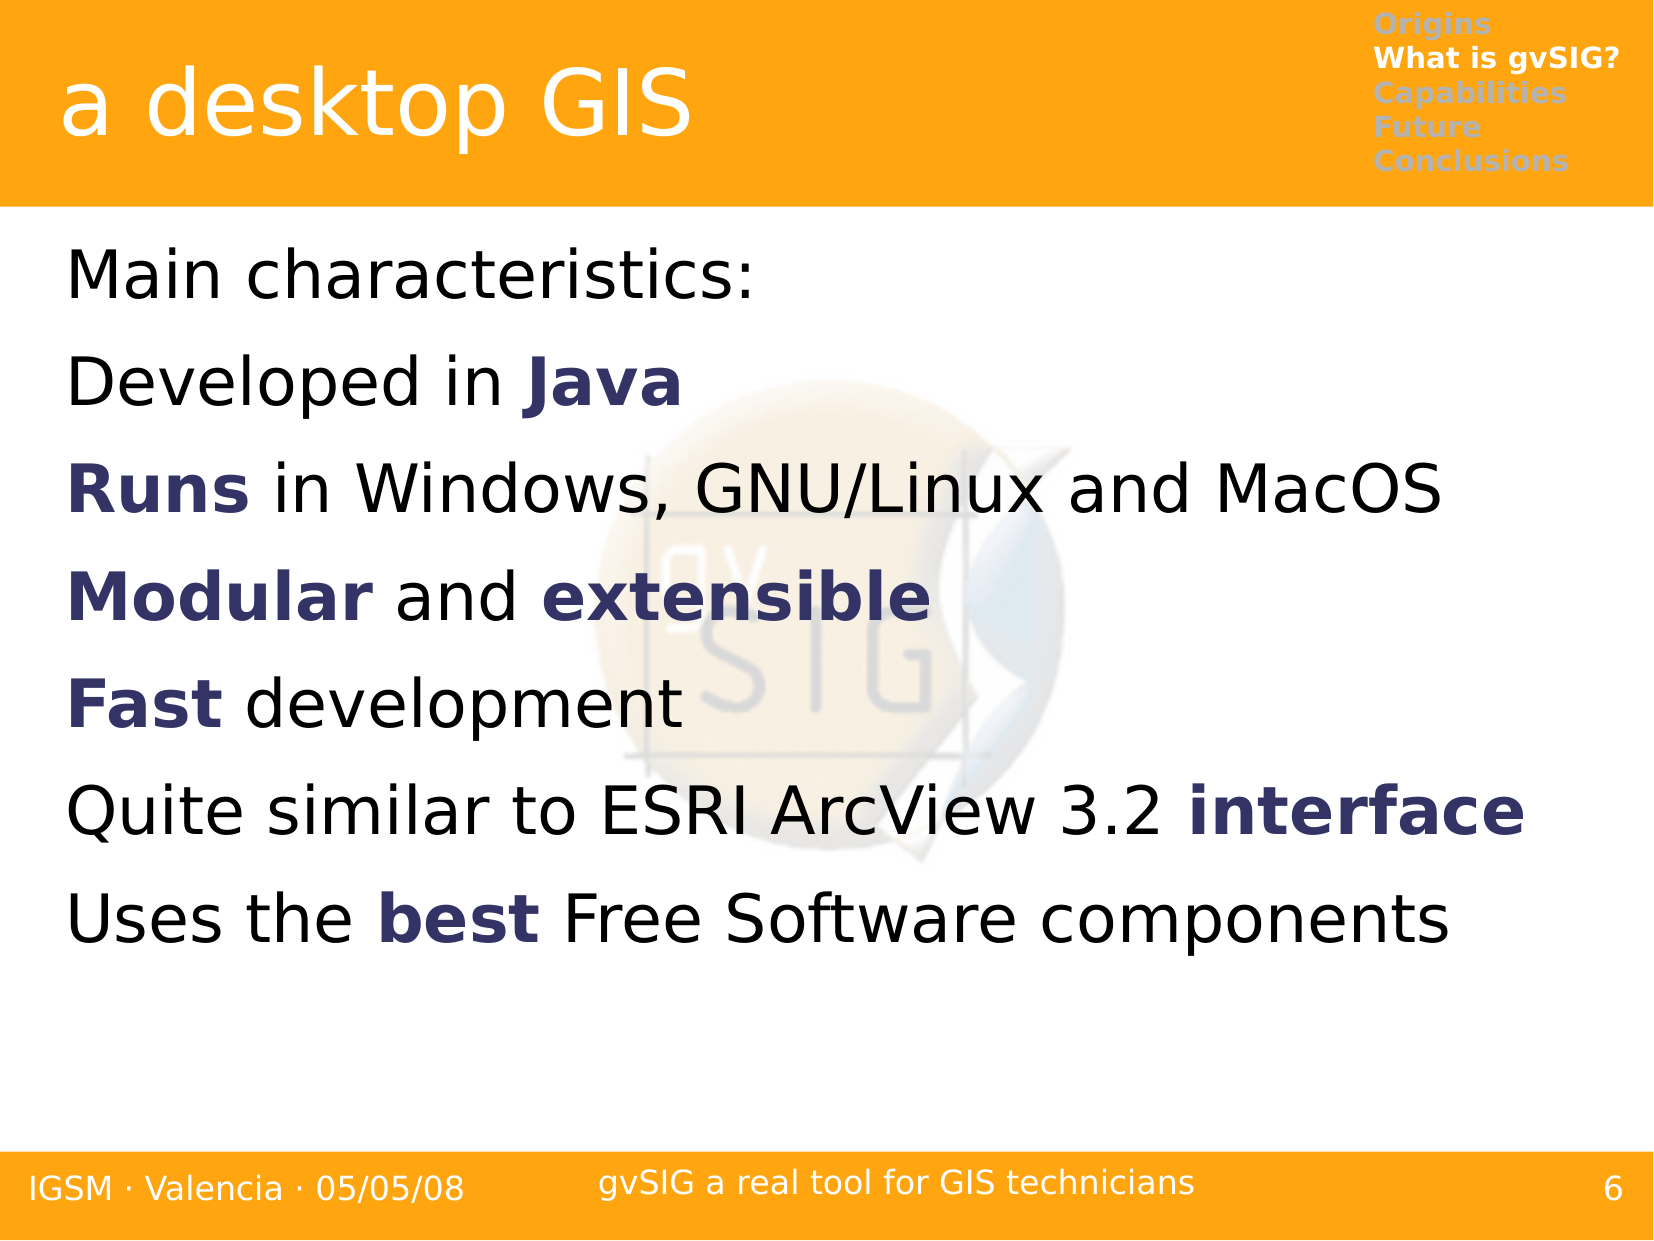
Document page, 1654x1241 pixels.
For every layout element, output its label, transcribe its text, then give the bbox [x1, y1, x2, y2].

list Main characteristics: Developed in Java Runs in Windows, GNU/Linux and MacOS Modular and extensible Fast development Quite similar to ESRI ArcView 3.2 interface Uses the best Free Software components [47, 236, 1595, 1123]
text_box Origins What is gvSIG? Capabilities Future Conclusions [1358, 0, 1654, 207]
title a desktop GIS [59, 29, 1358, 178]
